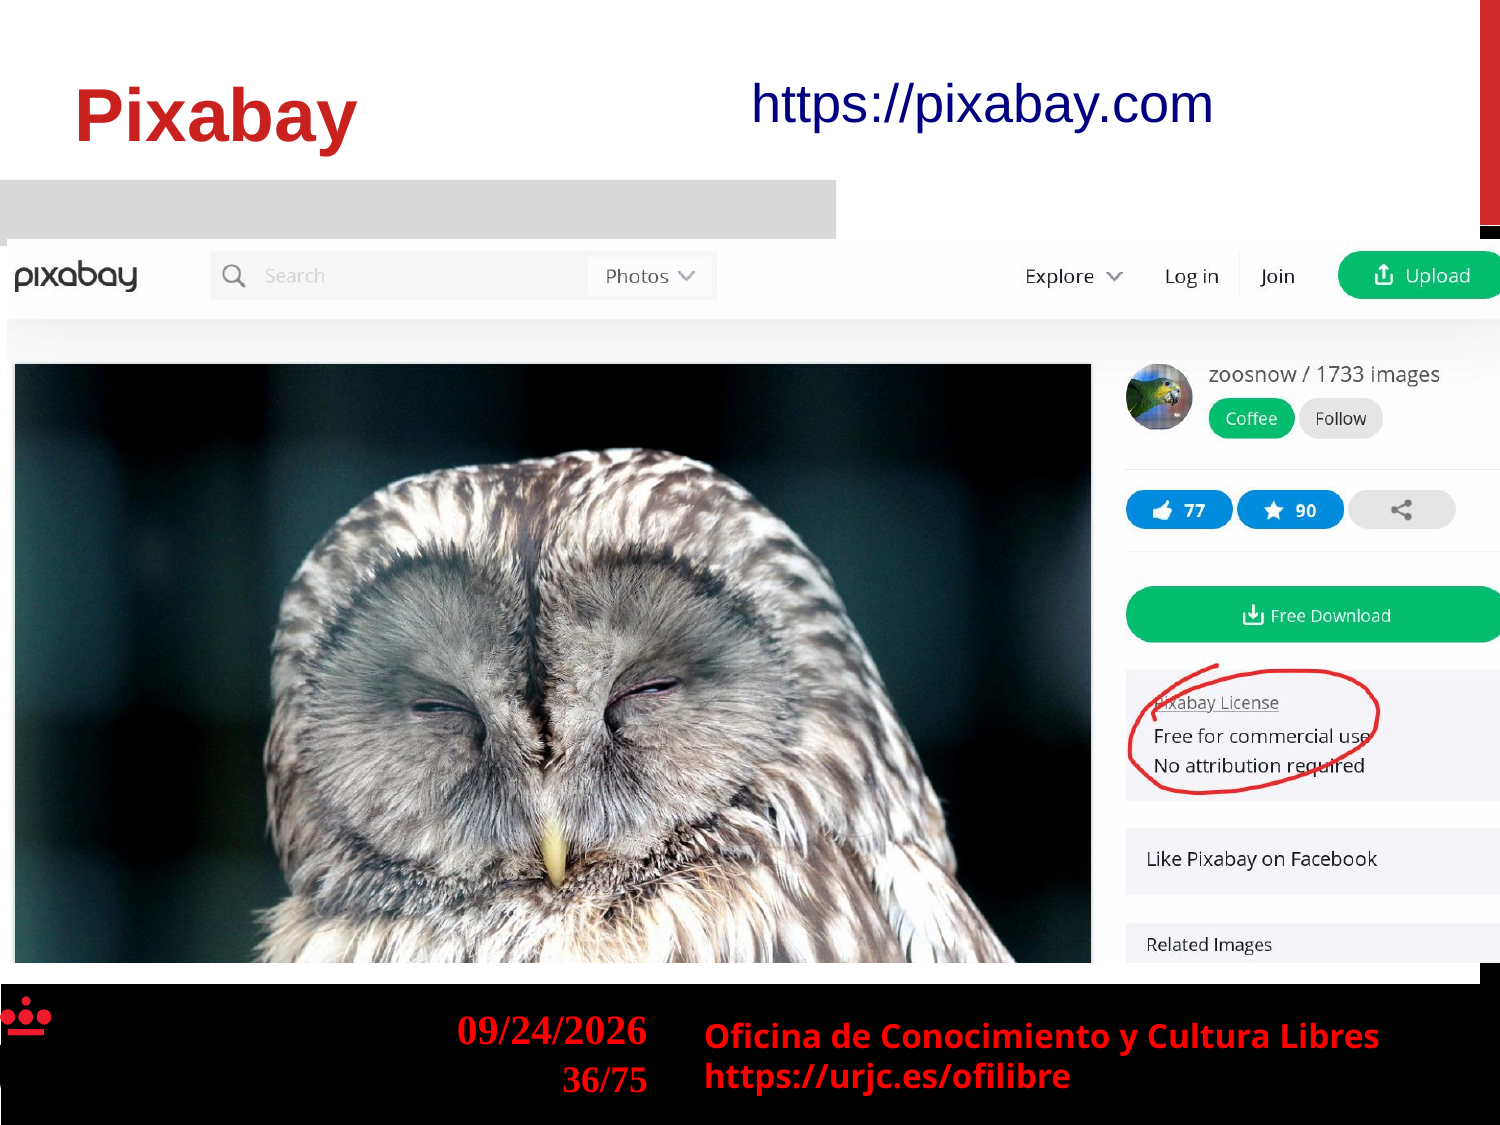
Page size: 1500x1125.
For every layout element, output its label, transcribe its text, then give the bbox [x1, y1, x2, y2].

text_box https://pixabay.com [736, 66, 1231, 142]
picture [7, 239, 1500, 963]
text_box Pixabay [60, 66, 991, 239]
title [75, 15, 1425, 172]
